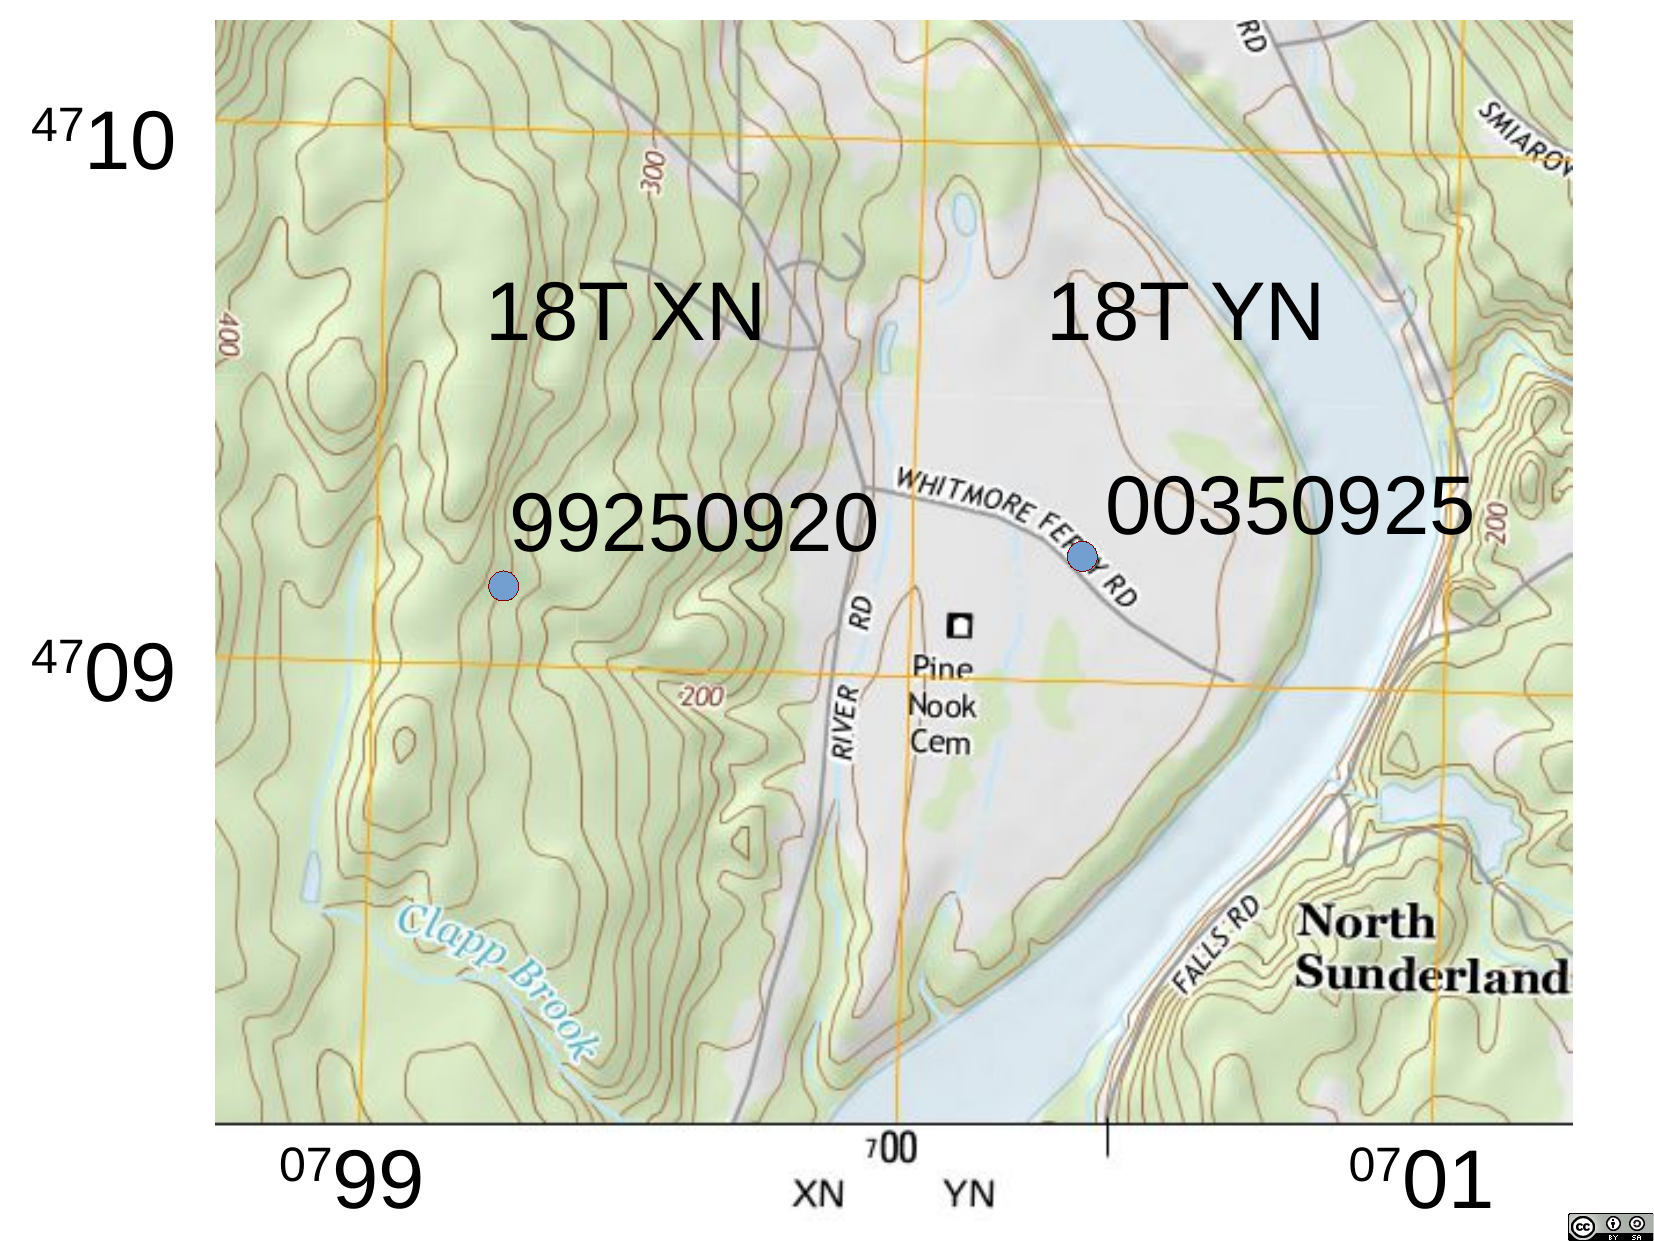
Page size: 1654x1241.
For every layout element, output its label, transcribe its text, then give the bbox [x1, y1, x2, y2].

text_box 18T YN [1032, 258, 1373, 366]
text_box 00350925 [1090, 451, 1514, 560]
text_box 99250920 [494, 469, 918, 578]
text_box 18T XN [471, 258, 812, 366]
text_box [1067, 541, 1098, 572]
text_box [488, 574, 519, 601]
picture [215, 20, 1654, 1241]
text_box 0701 [1333, 1126, 1533, 1235]
text_box 4709 [16, 618, 216, 727]
text_box 4710 [16, 86, 216, 195]
text_box 0799 [264, 1126, 464, 1235]
